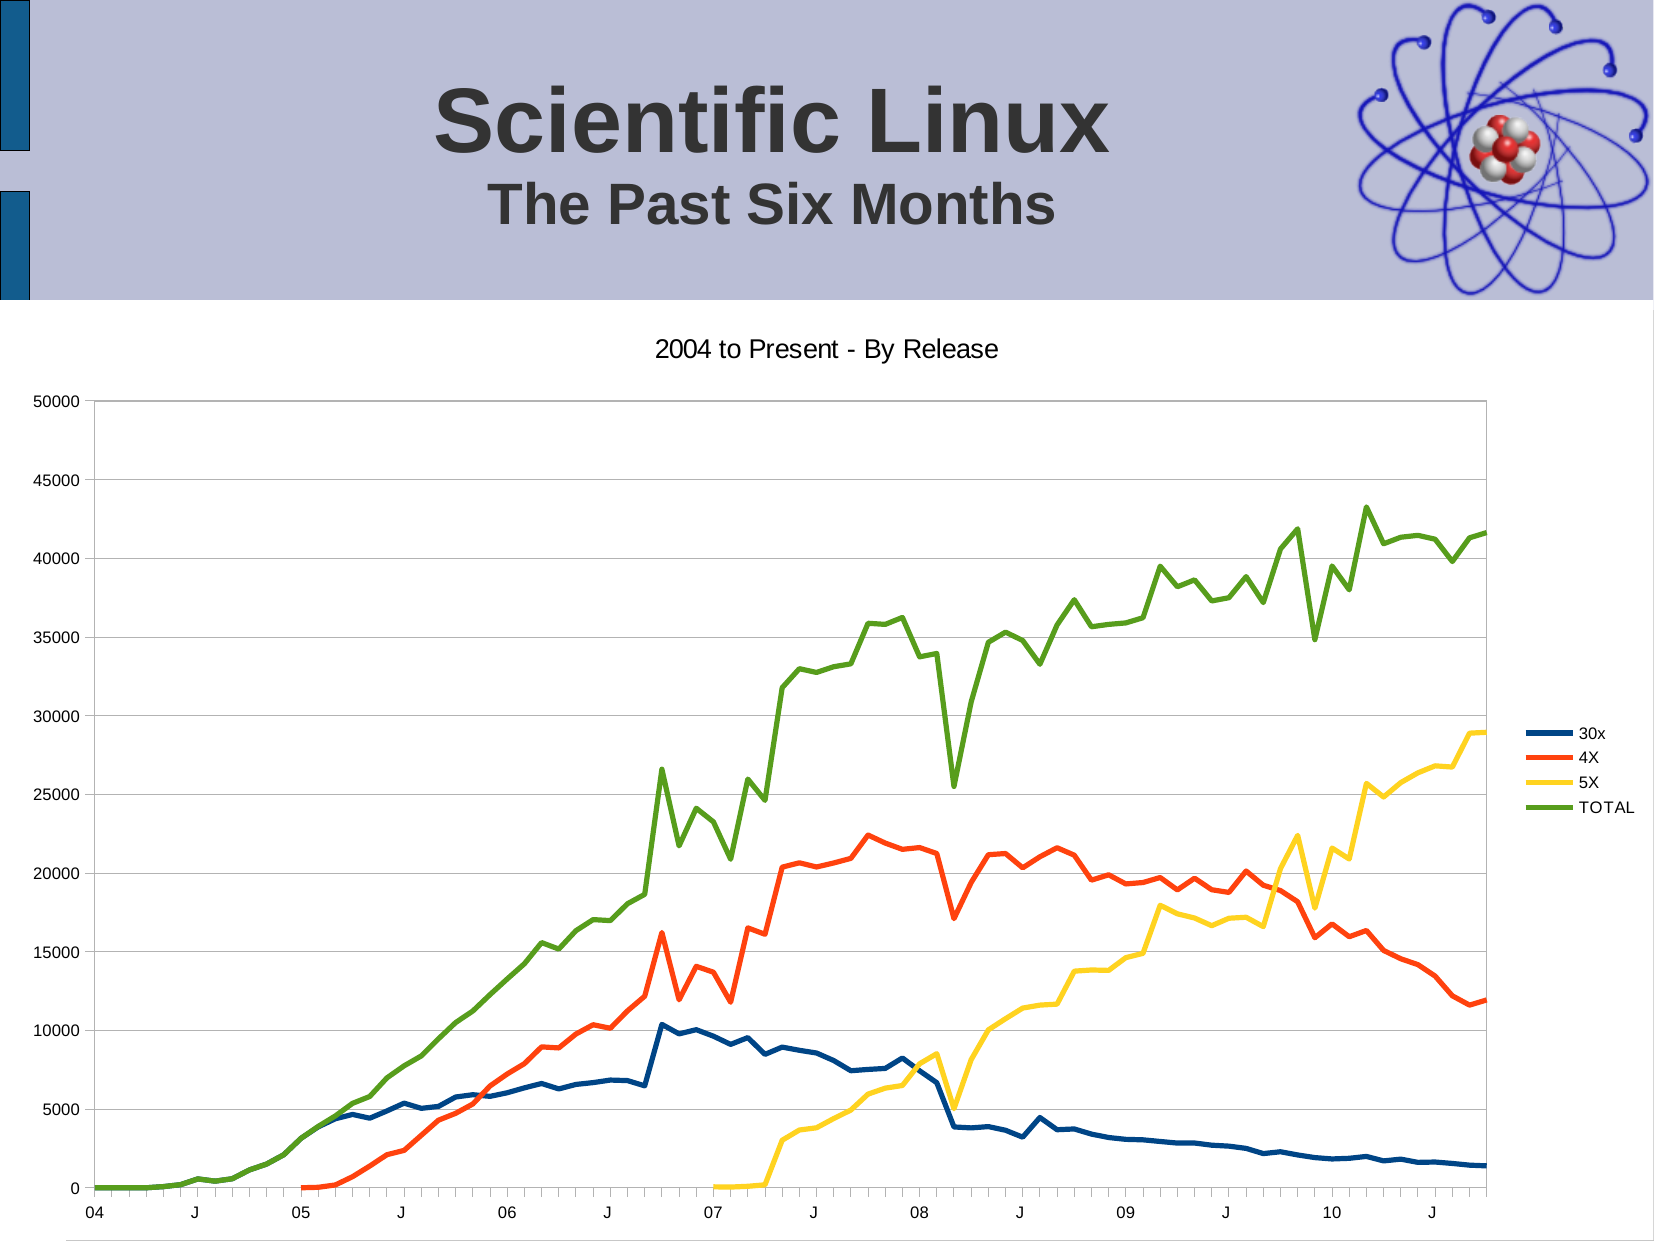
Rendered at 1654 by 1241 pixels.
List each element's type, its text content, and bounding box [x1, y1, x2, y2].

title Scientific Linux The Past Six Months [82, 49, 1353, 257]
picture [1353, 0, 1654, 300]
chart [0, 300, 1654, 1241]
